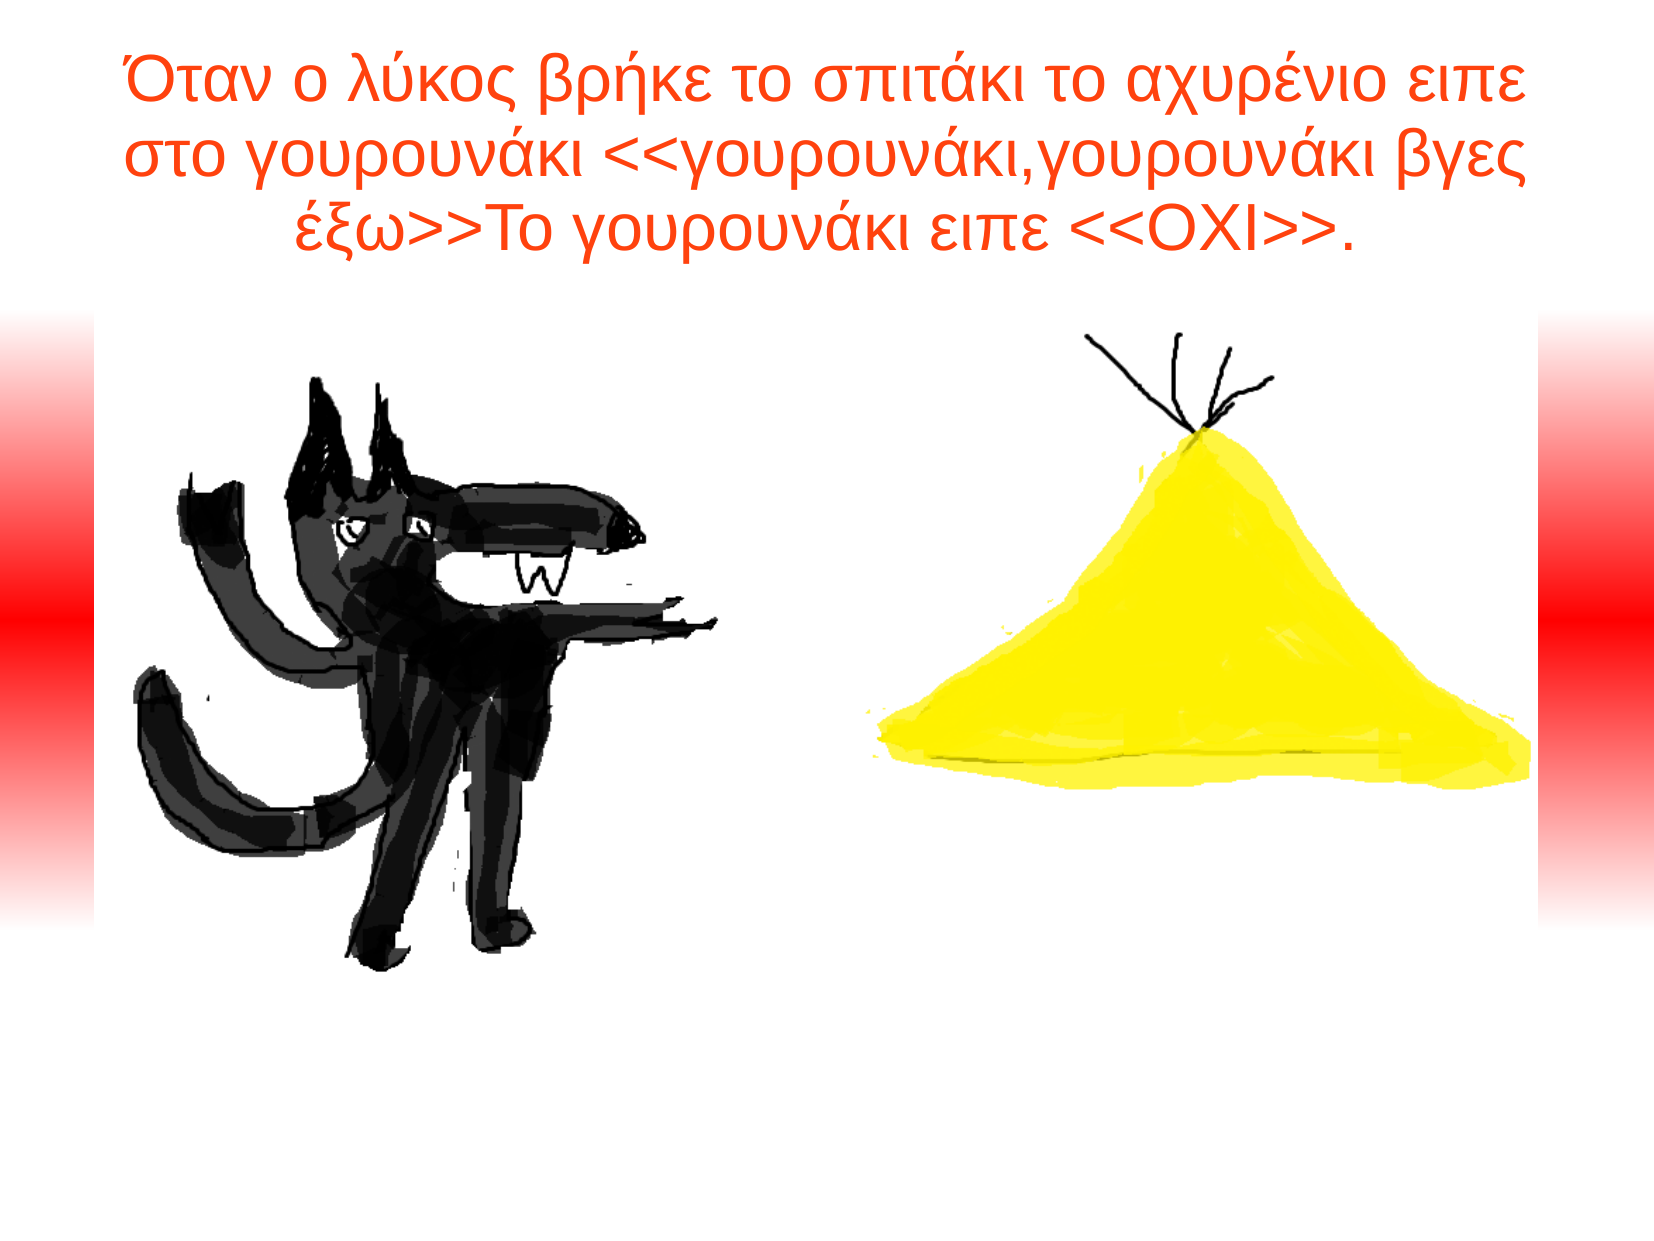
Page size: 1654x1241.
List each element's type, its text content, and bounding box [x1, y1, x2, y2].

title Όταν ο λύκος βρήκε το σπιτάκι το αχυρένιο ειπε στο γουρουνάκι <<γουρουνάκι,γουρουνάκι βγες έξω>>Το γουρουνάκι ειπε <<ΟΧΙ>>. [82, 40, 1571, 266]
picture [94, 290, 1538, 1016]
